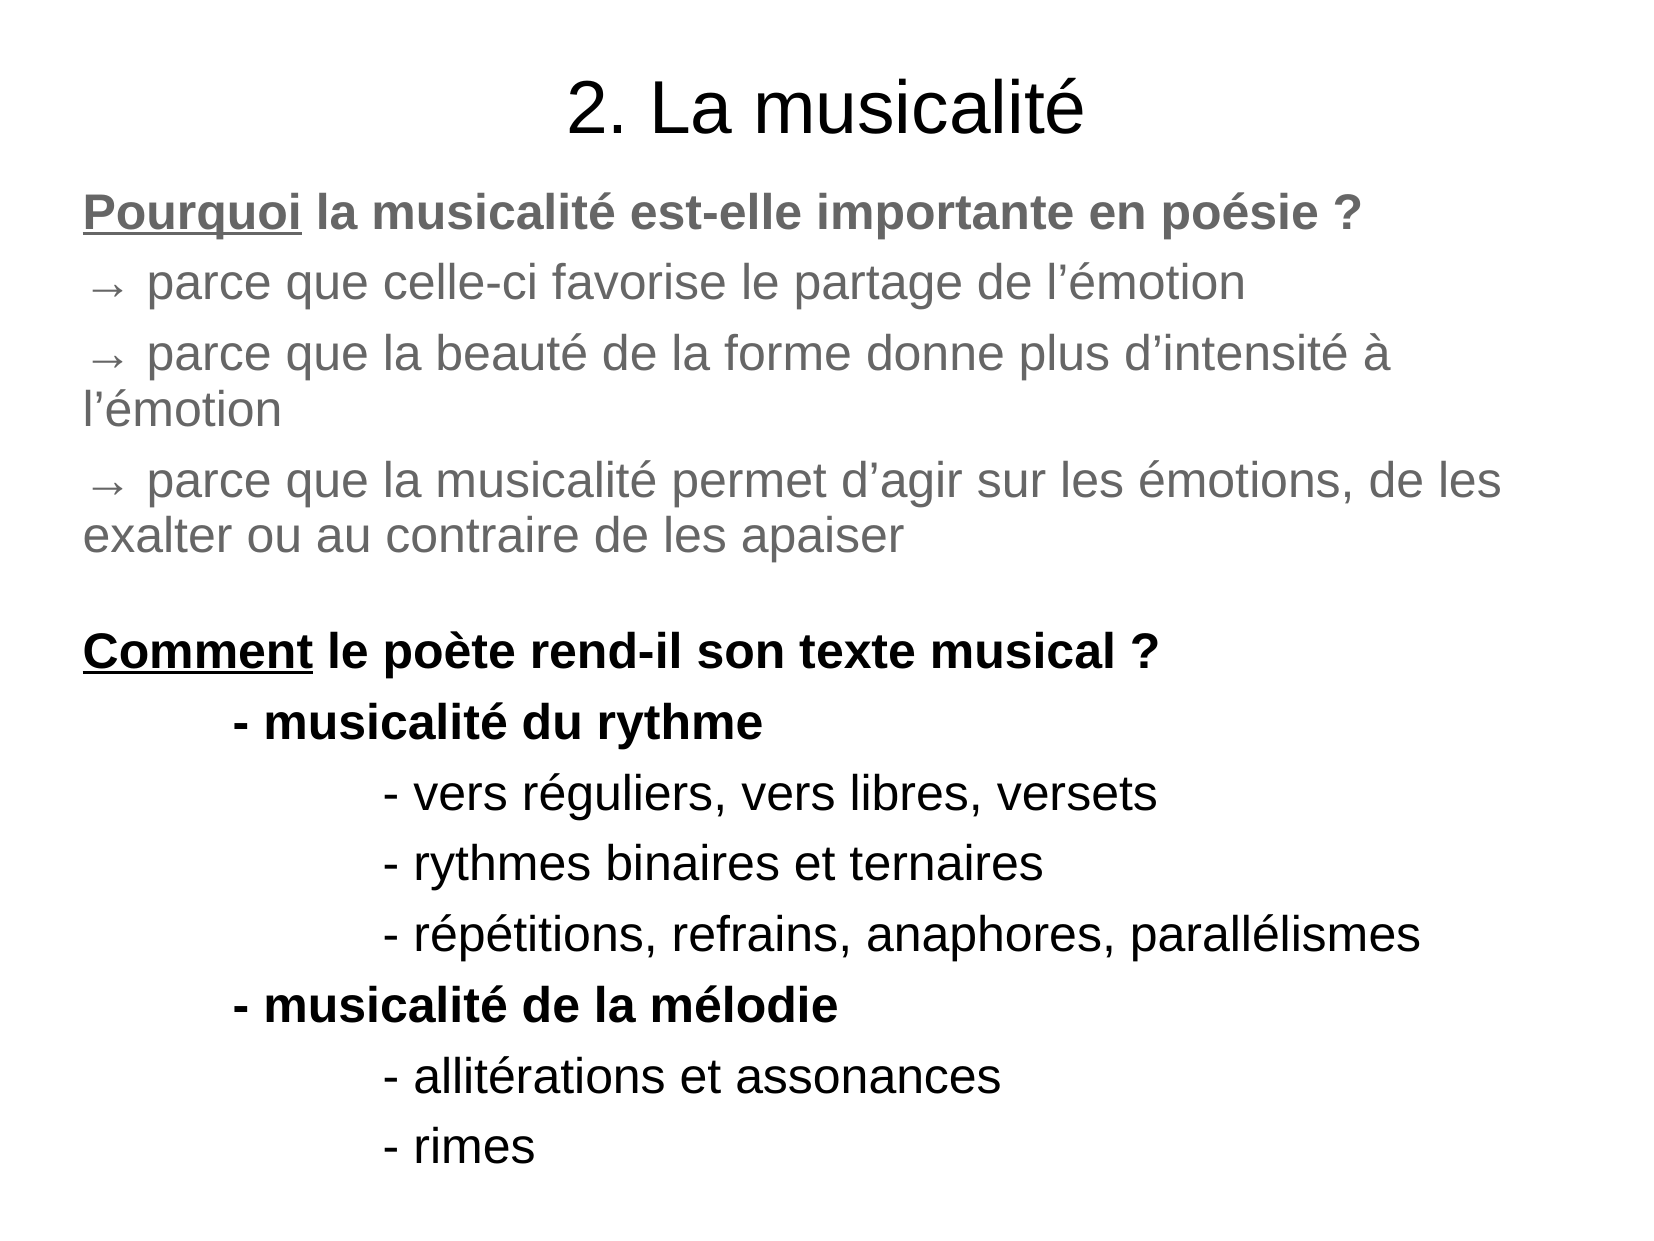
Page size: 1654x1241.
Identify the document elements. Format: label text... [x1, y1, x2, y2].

title 2. La musicalité [82, 49, 1571, 166]
list Pourquoi la musicalité est-elle importante en poésie ? → parce que celle-ci favorise le partage de l’émotion → parce que la beauté de la forme donne plus d’intensité à l’émotion → parce que la musicalité permet d’agir sur les émotions, de les exalter ou au contraire de les apaiser Comment le poète rend-il son texte musical ? - musicalité du rythme - vers réguliers, vers libres, versets - rythmes binaires et ternaires - répétitions, refrains, anaphores, parallélismes - musicalité de la mélodie - allitérations et assonances - rimes [82, 183, 1571, 1180]
